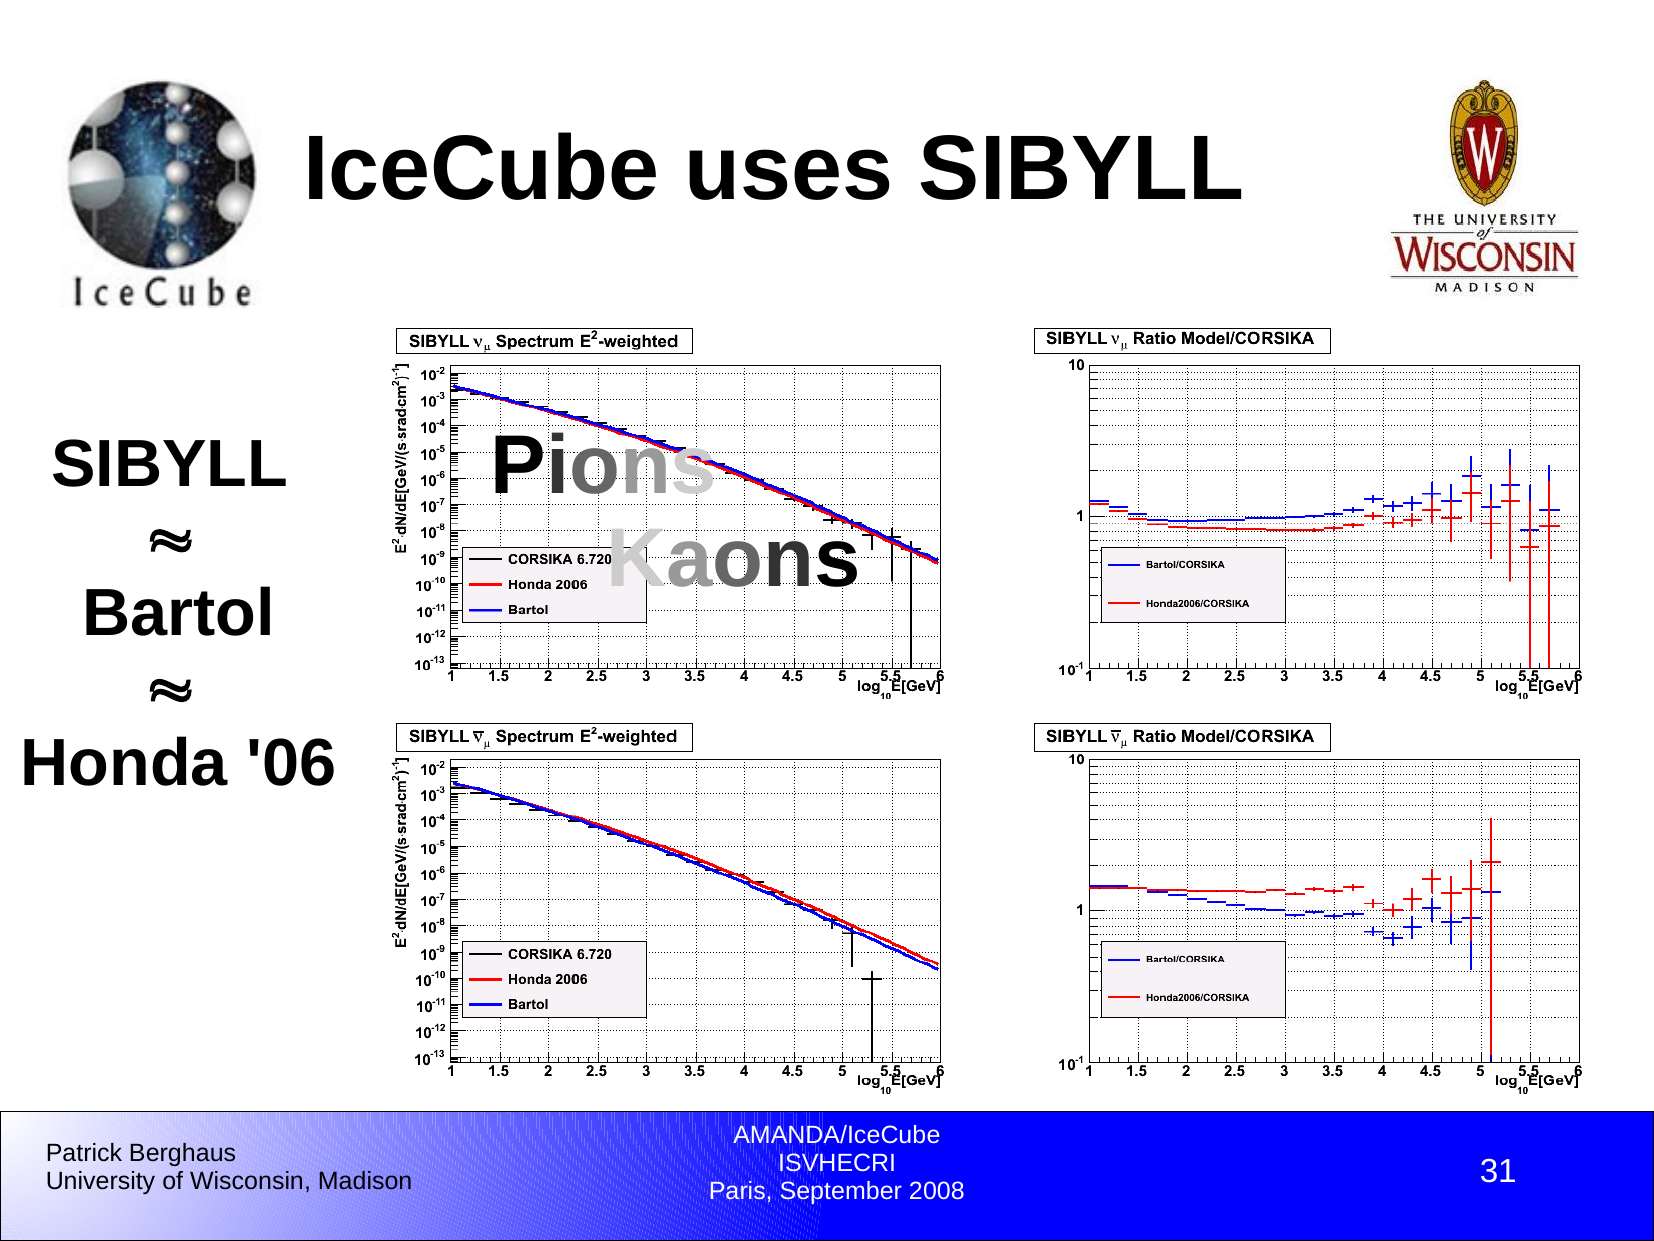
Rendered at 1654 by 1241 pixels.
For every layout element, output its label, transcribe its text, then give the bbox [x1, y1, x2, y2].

text_box SIBYLL ≈ Bartol ≈ Honda '06 [5, 418, 352, 938]
picture [378, 319, 1654, 1108]
picture [60, 78, 263, 308]
text_box IceCube uses SIBYLL [288, 109, 1257, 263]
picture [1381, 76, 1585, 310]
text_box Pions Kaons [475, 410, 876, 677]
